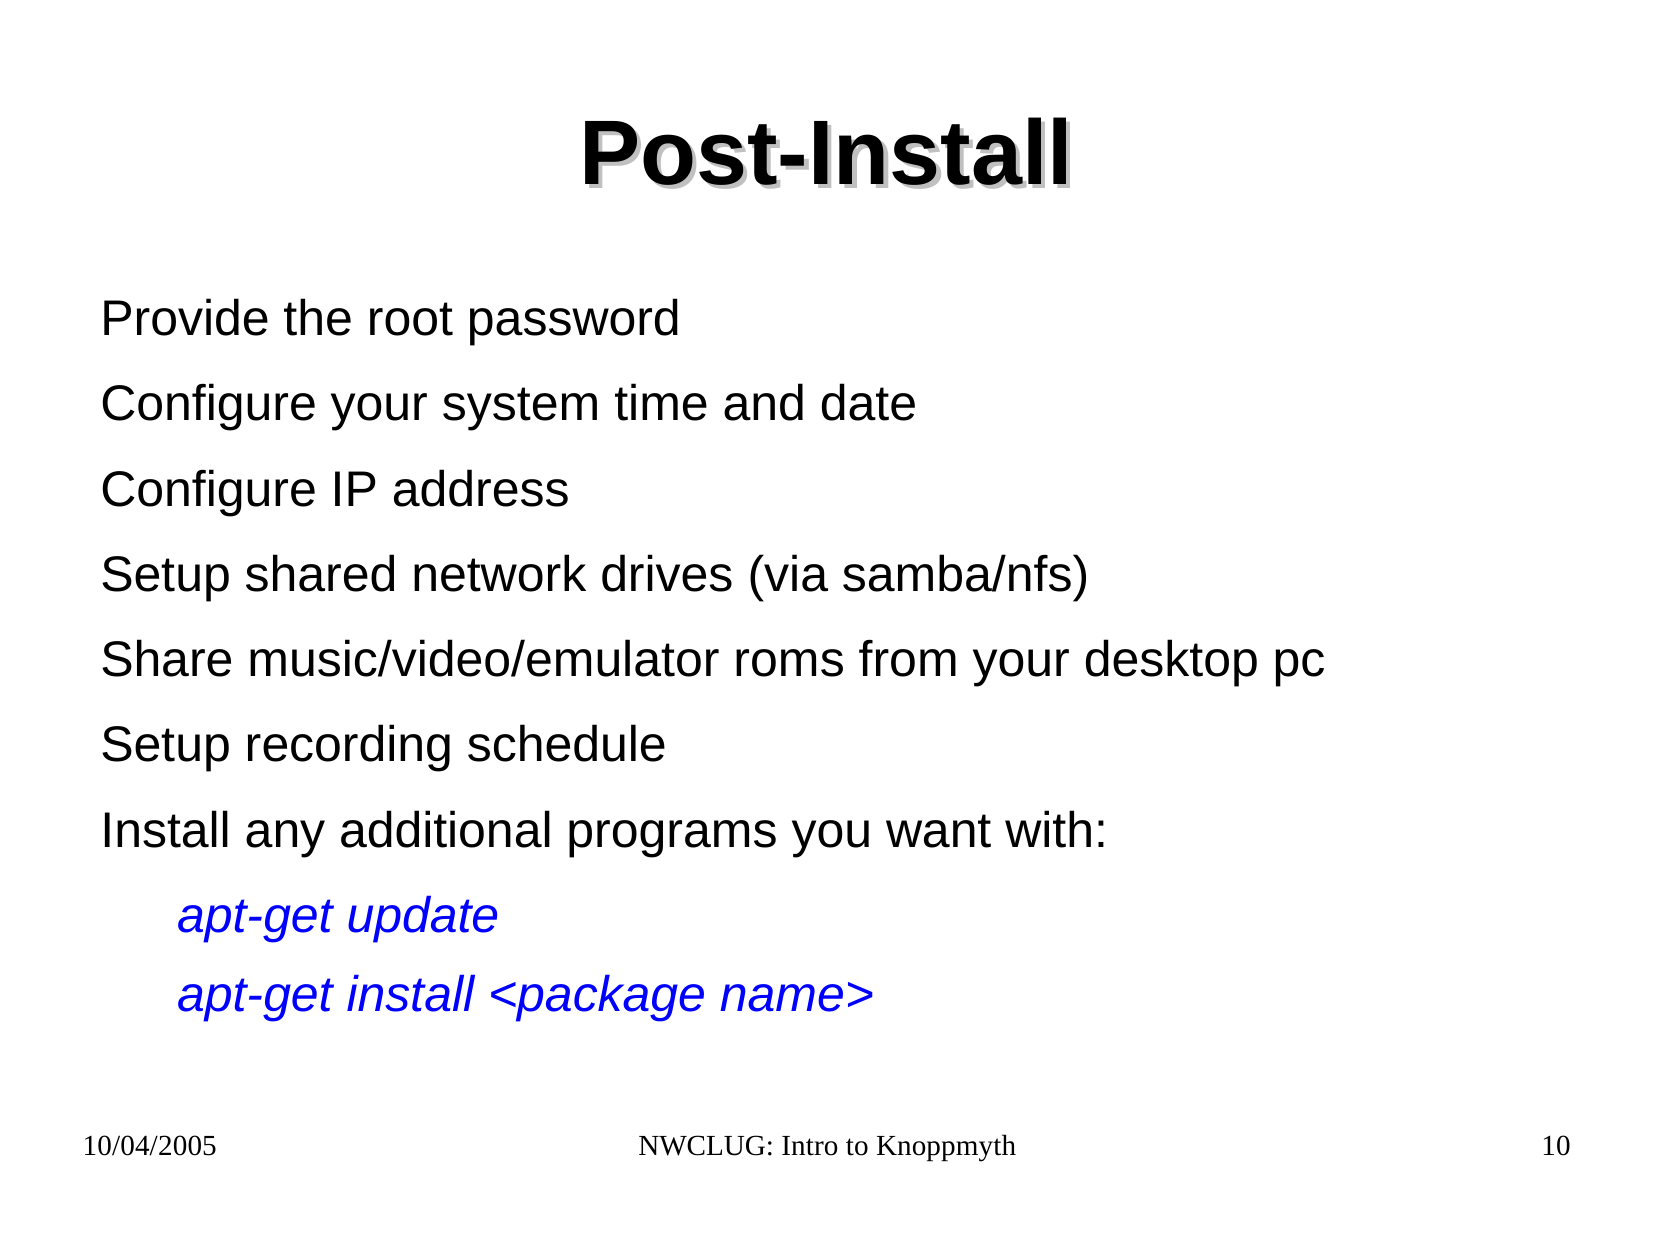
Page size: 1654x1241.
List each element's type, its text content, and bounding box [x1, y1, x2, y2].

list Provide the root password Configure your system time and date Configure IP address Setup shared network drives (via samba/nfs) Share music/video/emulator roms from your desktop pc Setup recording schedule Install any additional programs you want with: apt-get update apt-get install <package name> [82, 290, 1571, 1109]
title Post-Install [82, 49, 1571, 257]
